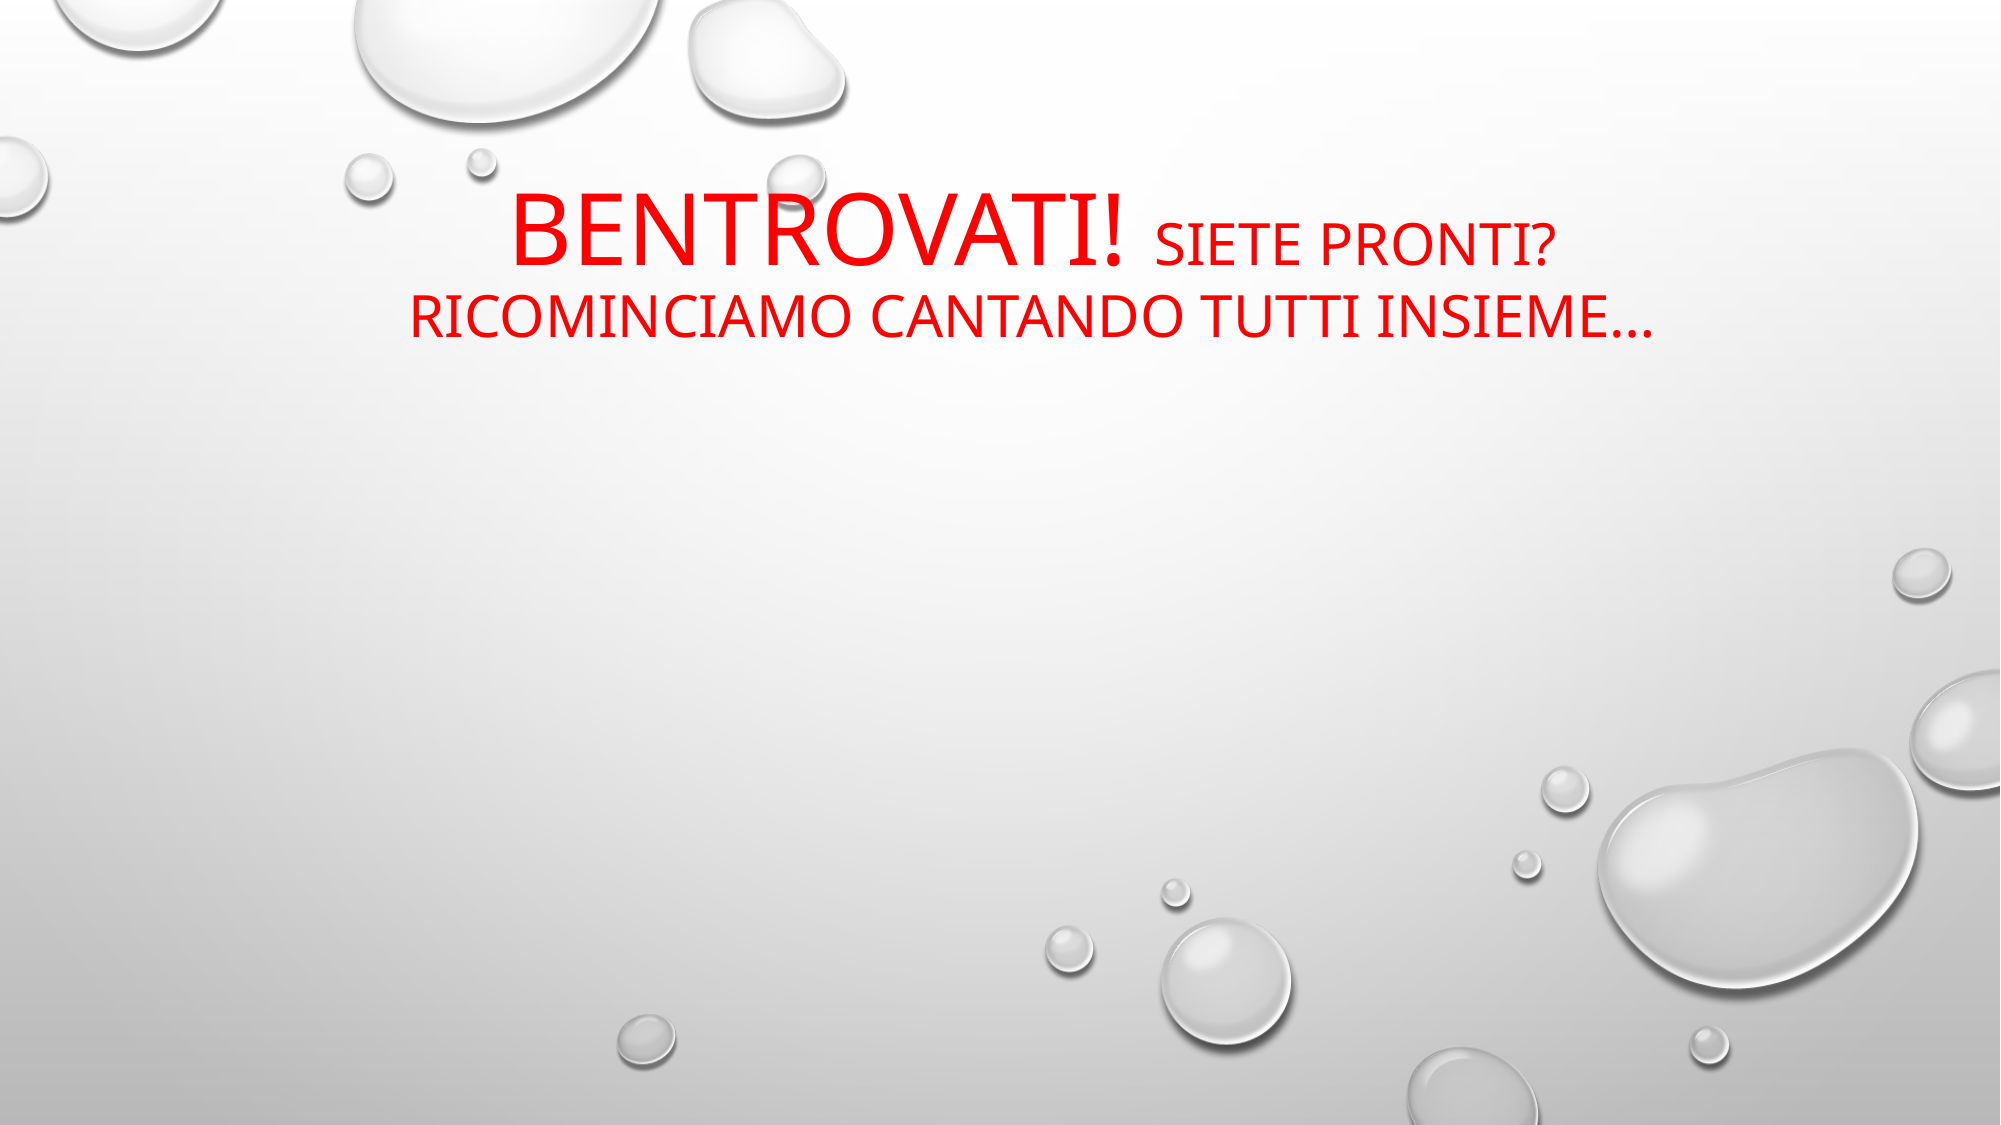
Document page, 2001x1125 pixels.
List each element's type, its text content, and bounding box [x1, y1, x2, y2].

title Bentrovati! Siete pronti? Ricominciamo cantando tutti insieme… [319, 154, 1746, 358]
picture [521, 391, 1479, 1109]
